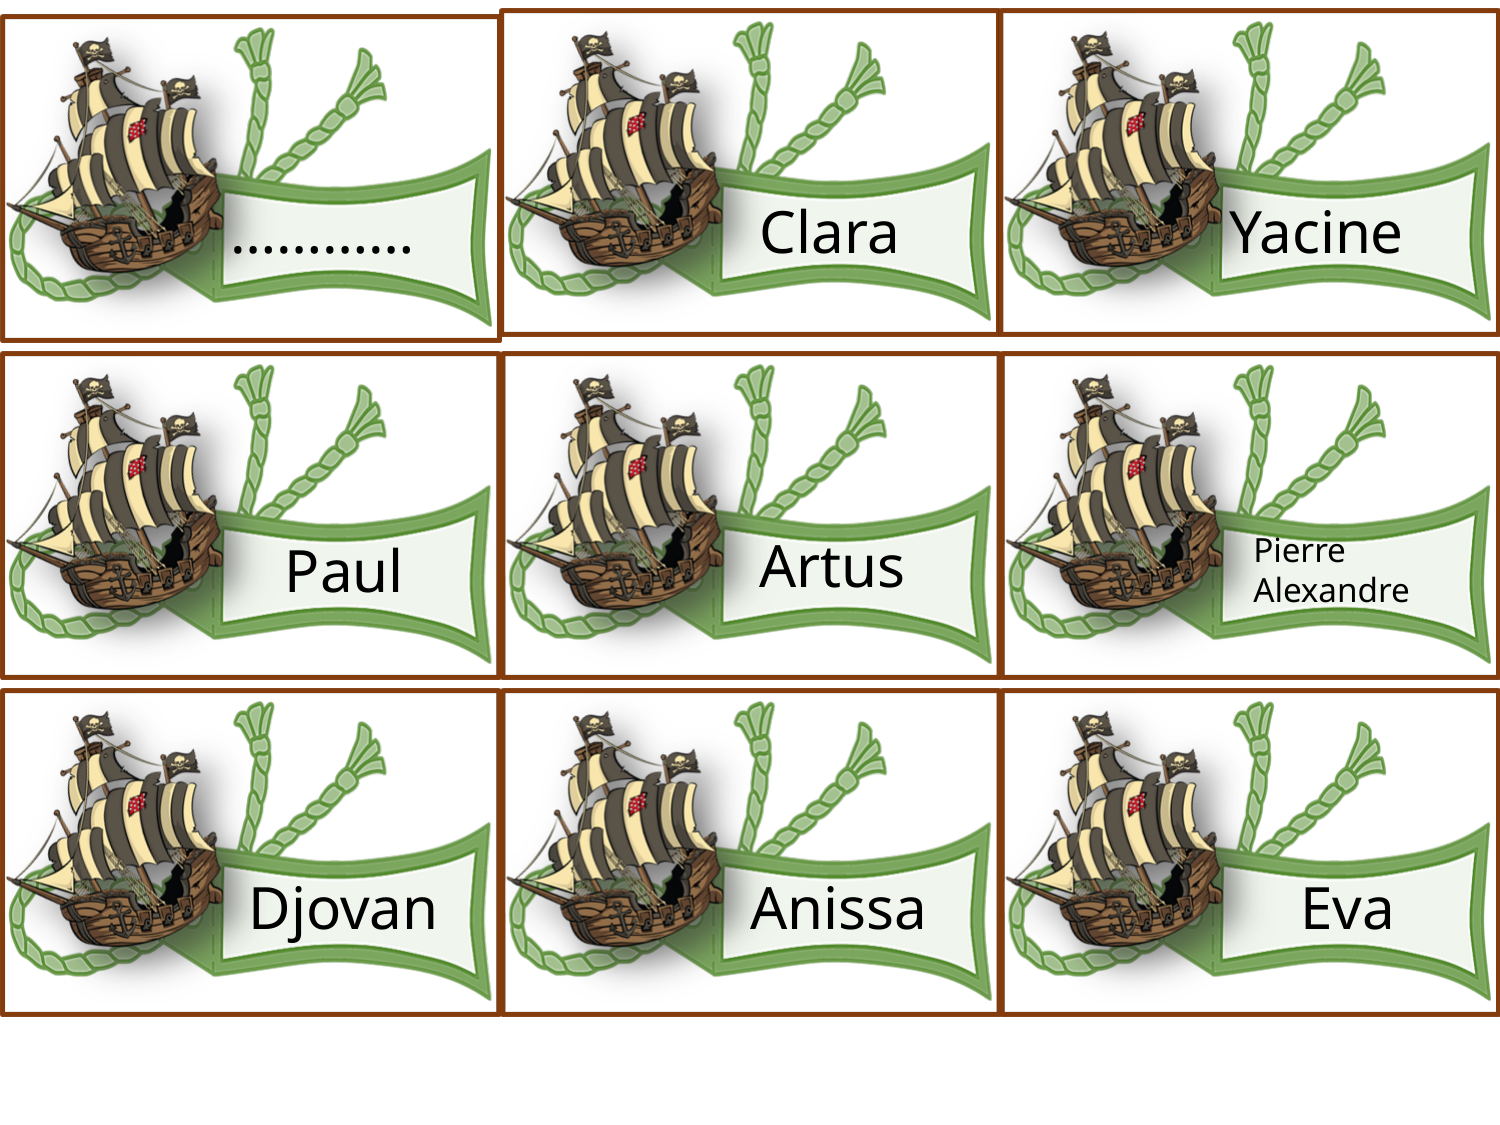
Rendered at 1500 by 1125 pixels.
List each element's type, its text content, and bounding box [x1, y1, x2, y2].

text_box Clara [745, 187, 915, 272]
text_box Paul [270, 527, 419, 612]
text_box ………… [216, 187, 430, 272]
text_box Pierre Alexandre [1238, 522, 1425, 617]
text_box Anissa [736, 864, 943, 949]
text_box Eva [1286, 864, 1411, 949]
text_box Yacine [1214, 187, 1419, 272]
text_box Djovan [234, 864, 453, 949]
text_box Artus [745, 522, 921, 607]
picture [0, 0, 1500, 1046]
